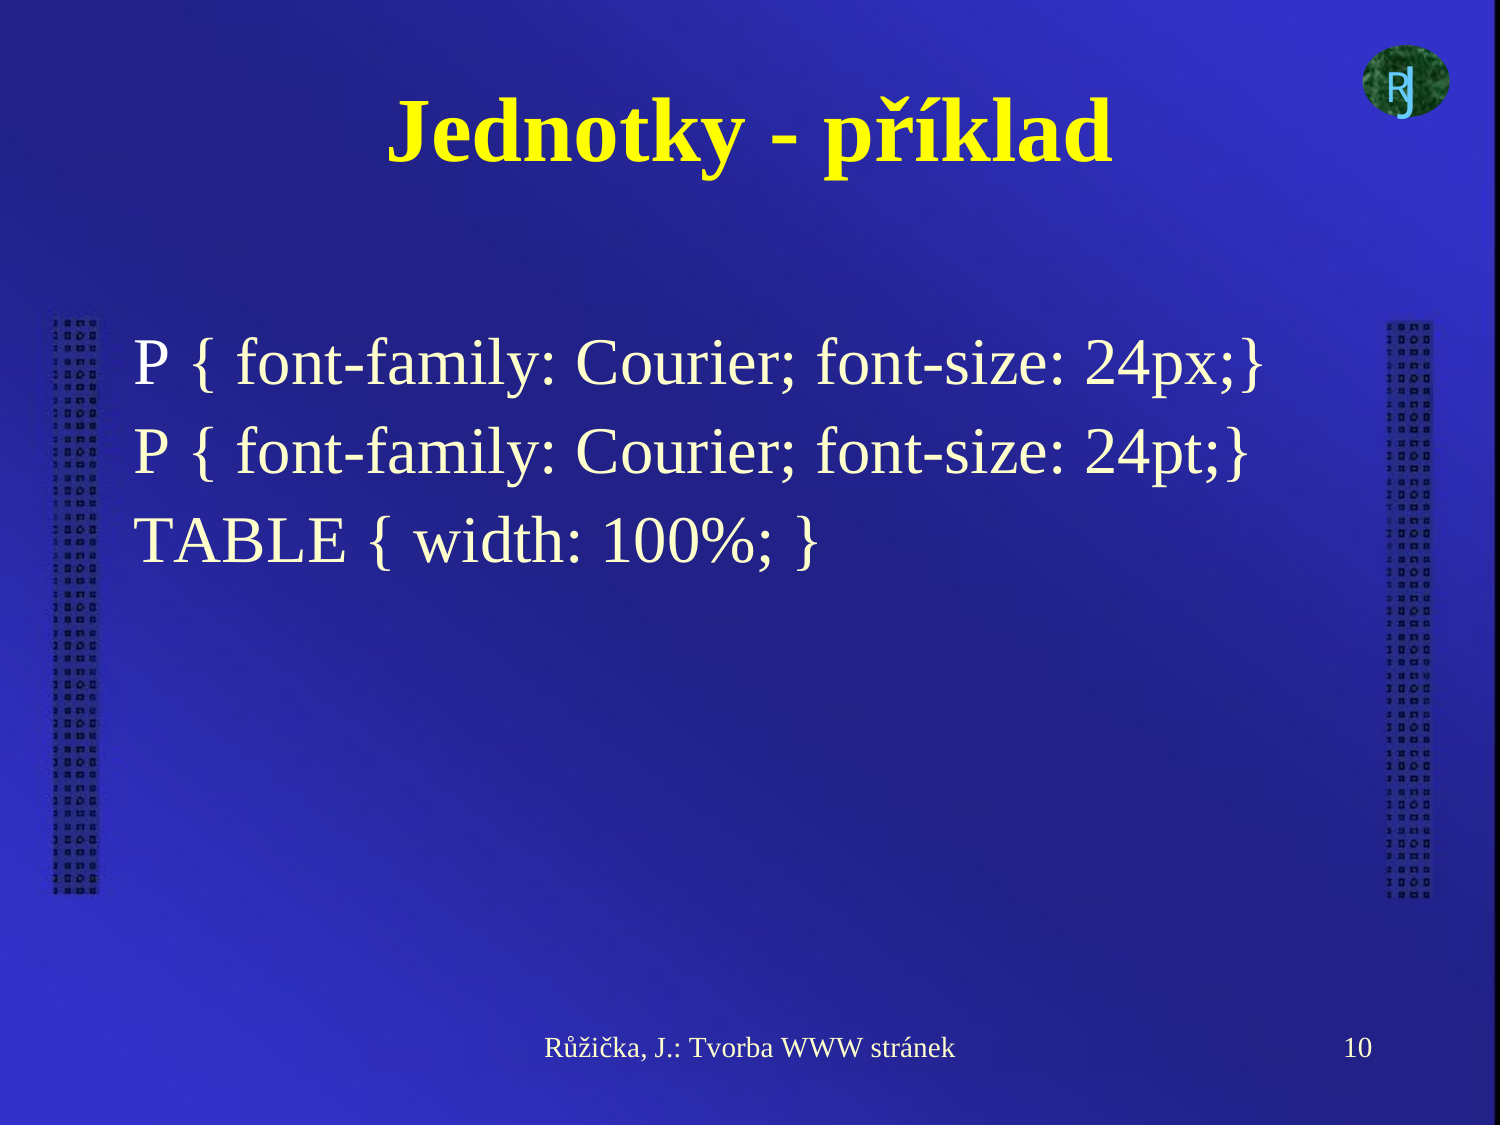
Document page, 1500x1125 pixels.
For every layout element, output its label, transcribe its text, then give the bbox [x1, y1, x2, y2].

text_box R [1370, 50, 1432, 116]
text_box J [1388, 39, 1450, 128]
text_box [1362, 61, 1370, 102]
text_box Růžička, J.: Tvorba WWW stránek [512, 1025, 988, 1101]
list P { font-family: Courier; font-size: 24px;} P { font-family: Courier; font-size: 24pt;} TABLE { width: 100%; } [118, 318, 1394, 1005]
text_box 1 [1074, 1025, 1388, 1101]
title Jednotky - příklad [112, 37, 1388, 225]
picture [0, 0, 1500, 1125]
